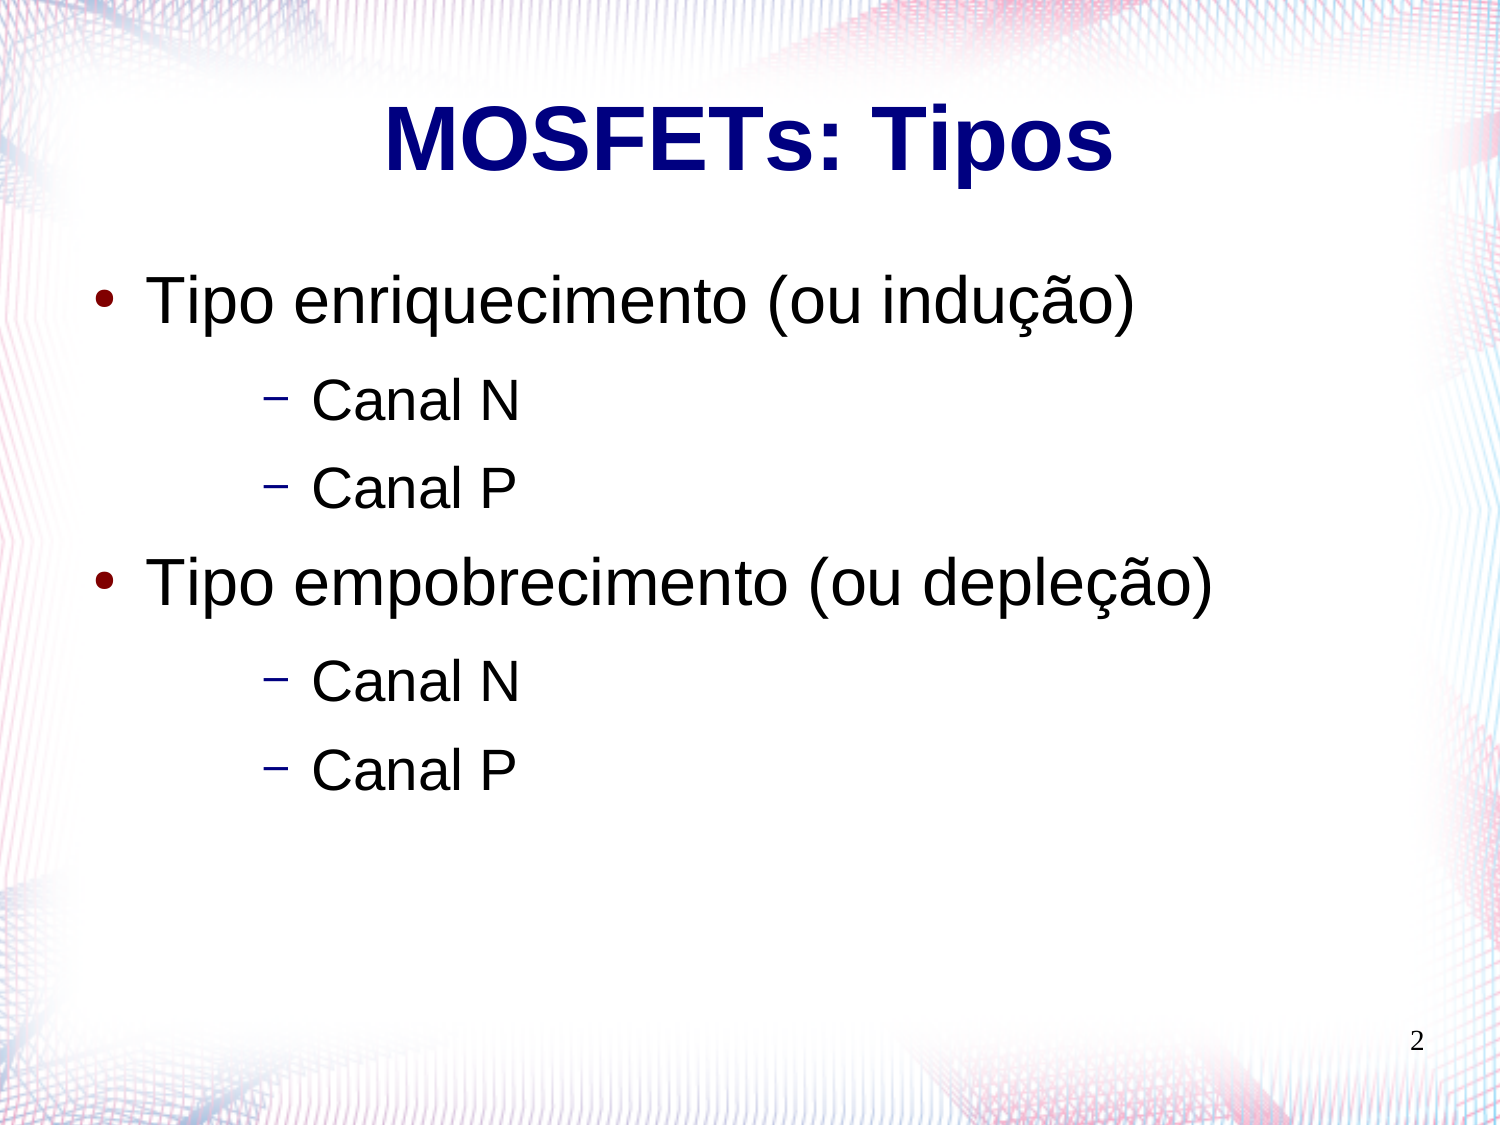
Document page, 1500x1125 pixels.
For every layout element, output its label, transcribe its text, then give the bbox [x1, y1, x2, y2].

picture [0, 0, 1500, 1125]
list Tipo enriquecimento (ou indução) Canal N Canal P Tipo empobrecimento (ou depleção) Canal N Canal P [75, 263, 1426, 1013]
title MOSFETs: Tipos [75, 44, 1425, 233]
